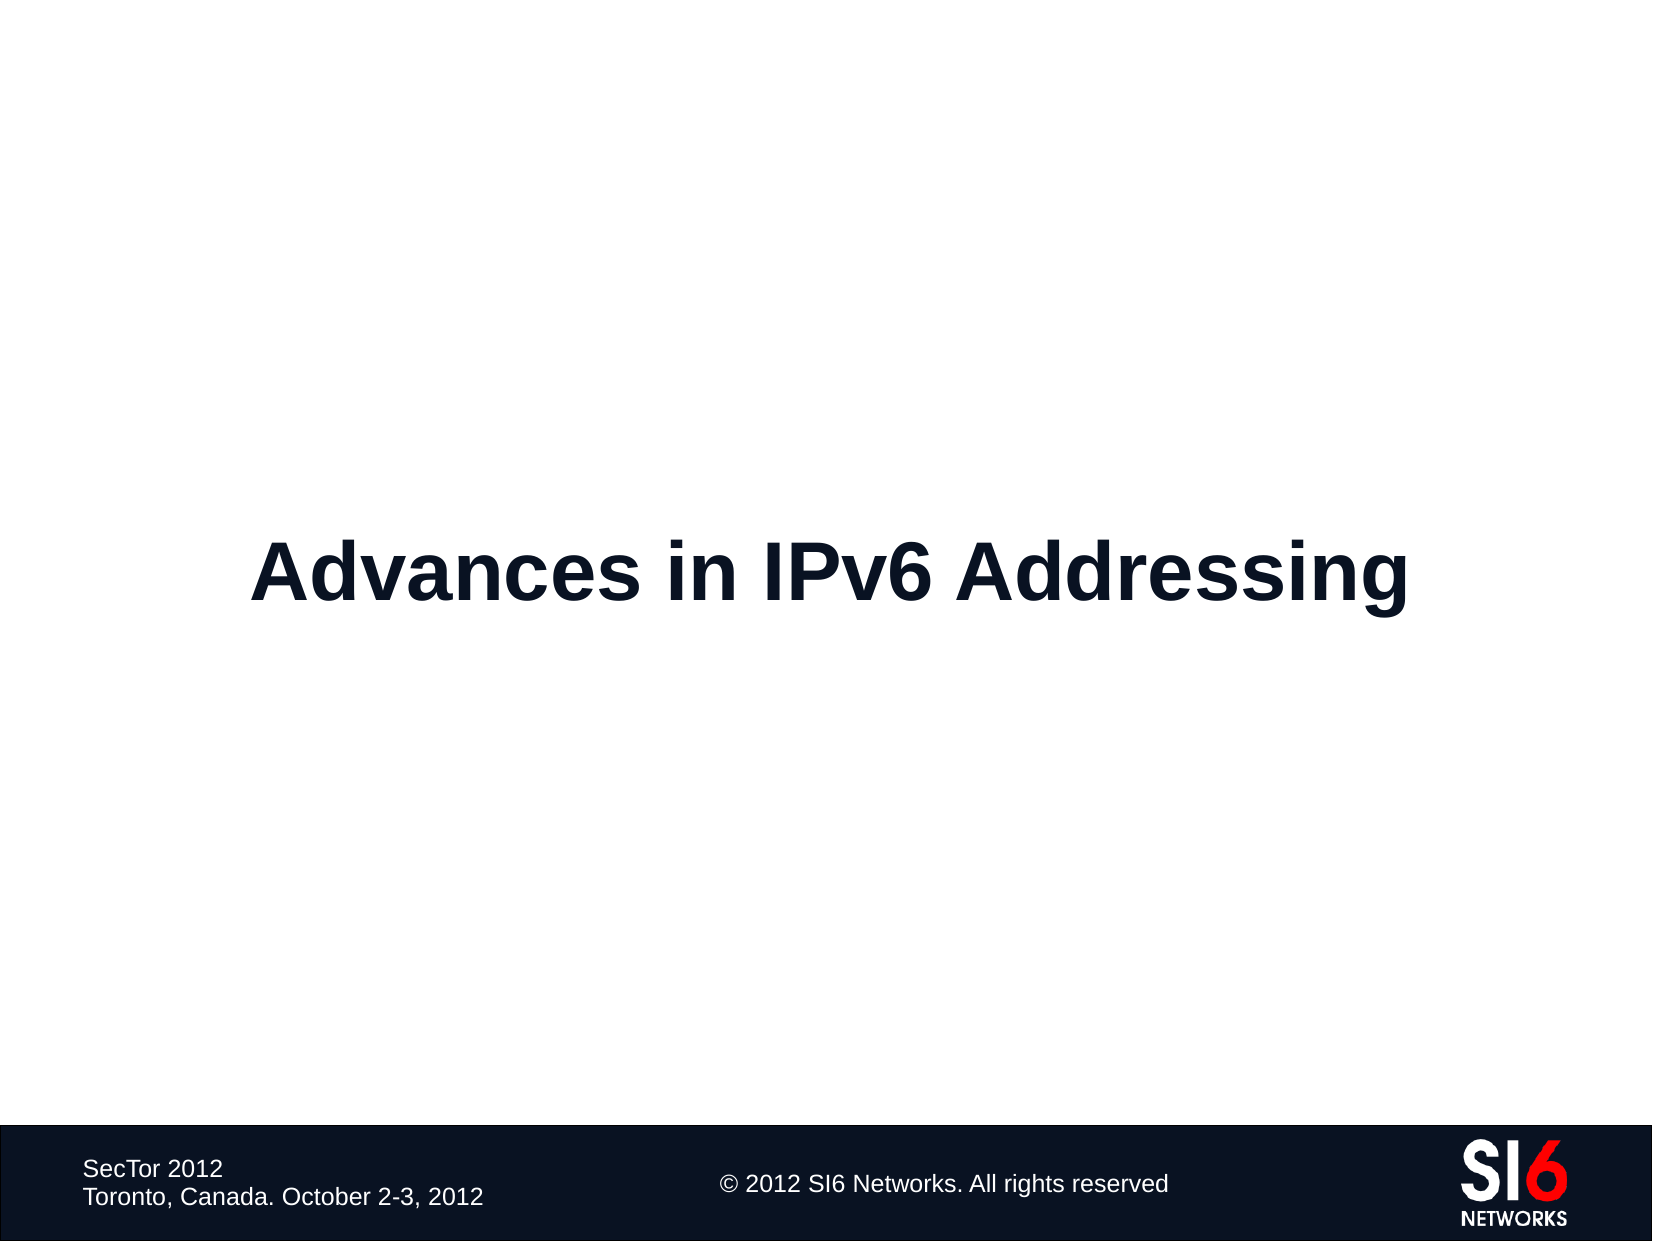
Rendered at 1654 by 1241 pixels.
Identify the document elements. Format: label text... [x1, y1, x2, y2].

title Advances in IPv6 Addressing [86, 467, 1576, 676]
picture [1461, 1139, 1567, 1226]
